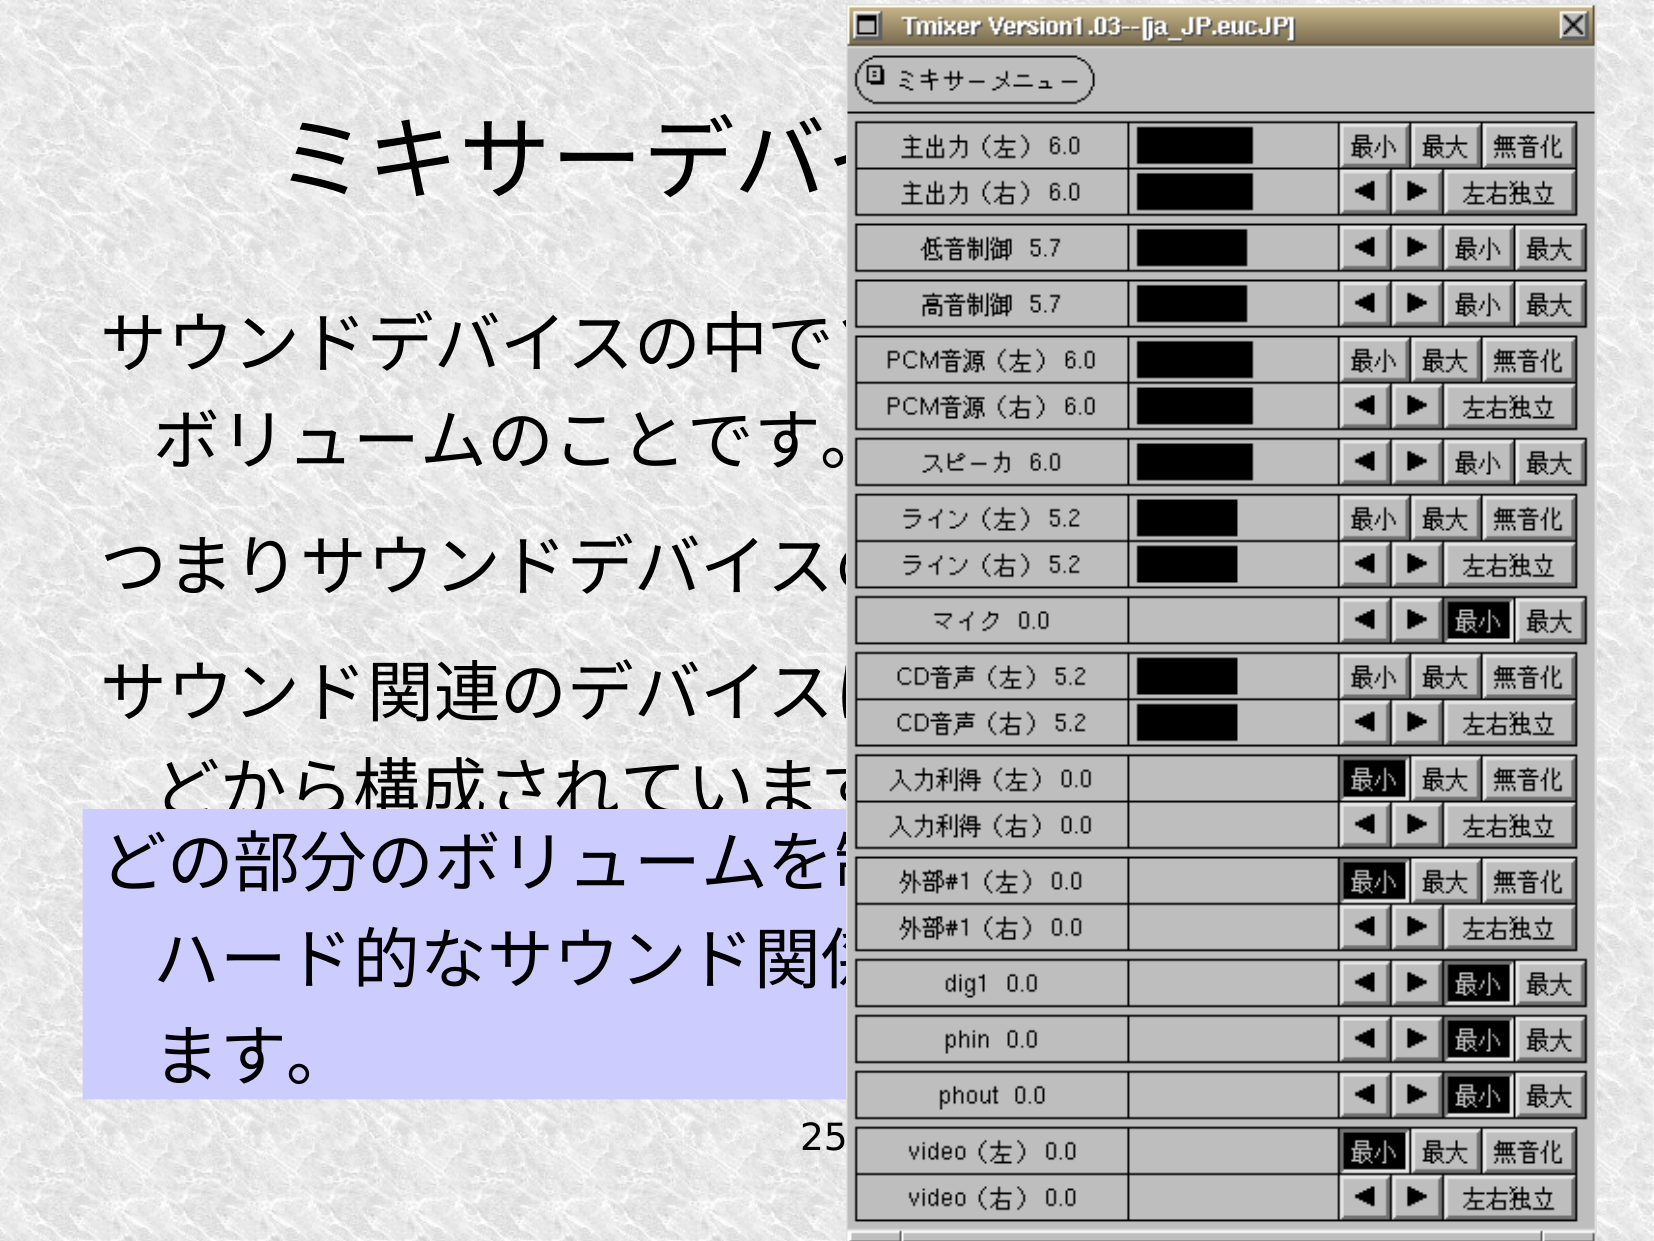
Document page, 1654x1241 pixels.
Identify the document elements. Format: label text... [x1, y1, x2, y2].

text_box <番号> [752, 1108, 846, 1182]
list サウンドデバイスの中でソフトウェアで制御するボリュームのことです。 つまりサウンドデバイスの一部です。 サウンド関連のデバイスには、CD, PCM音源などから構成されています。 [82, 290, 846, 695]
picture [0, 0, 1654, 1241]
list どの部分のボリュームを制御できるかなどは、ハード的なサウンド関係の構成に大きく依存します。 [82, 809, 846, 1010]
title ミキサーデバイス…って。 [82, 49, 846, 257]
